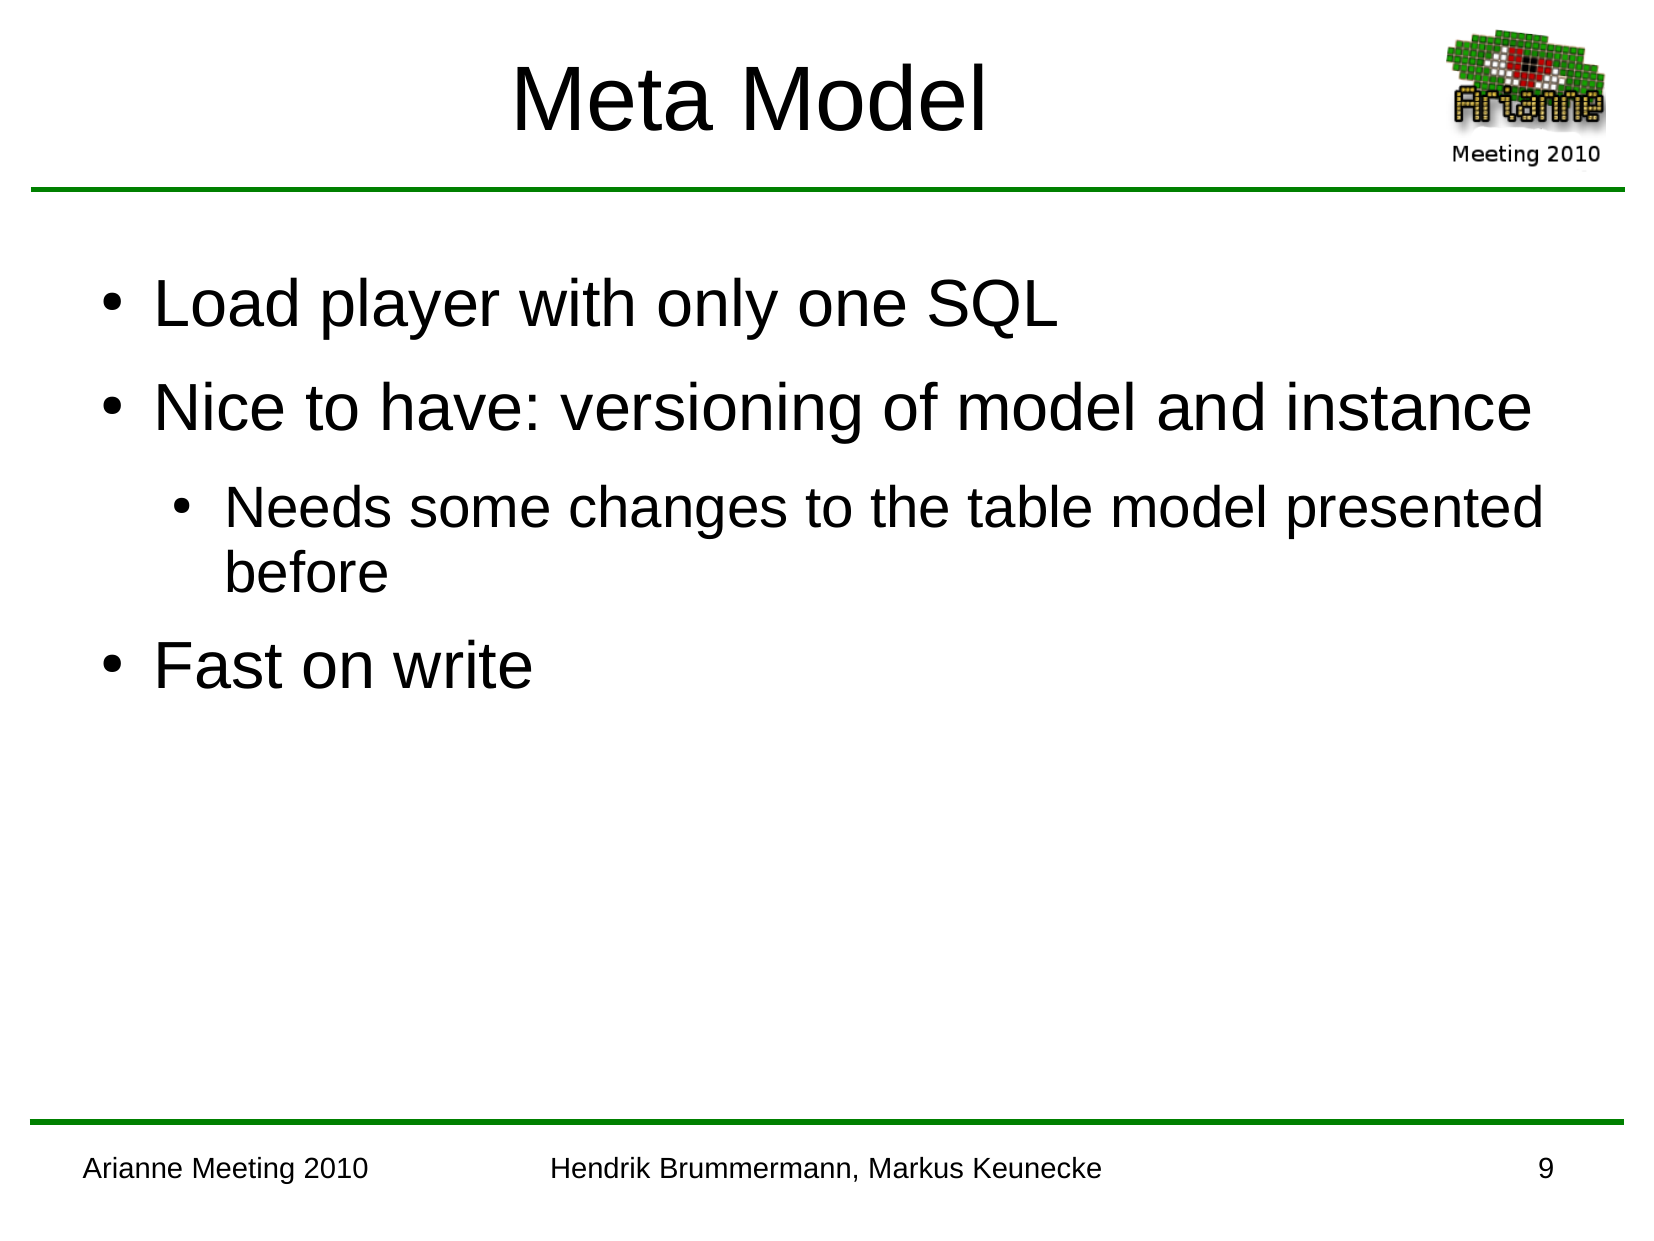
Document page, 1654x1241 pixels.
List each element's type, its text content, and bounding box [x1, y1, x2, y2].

picture [1446, 29, 1606, 178]
title Meta Model [82, 47, 1418, 150]
list Load player with only one SQL Nice to have: versioning of model and instance Needs some changes to the table model presented before Fast on write [82, 265, 1571, 1085]
